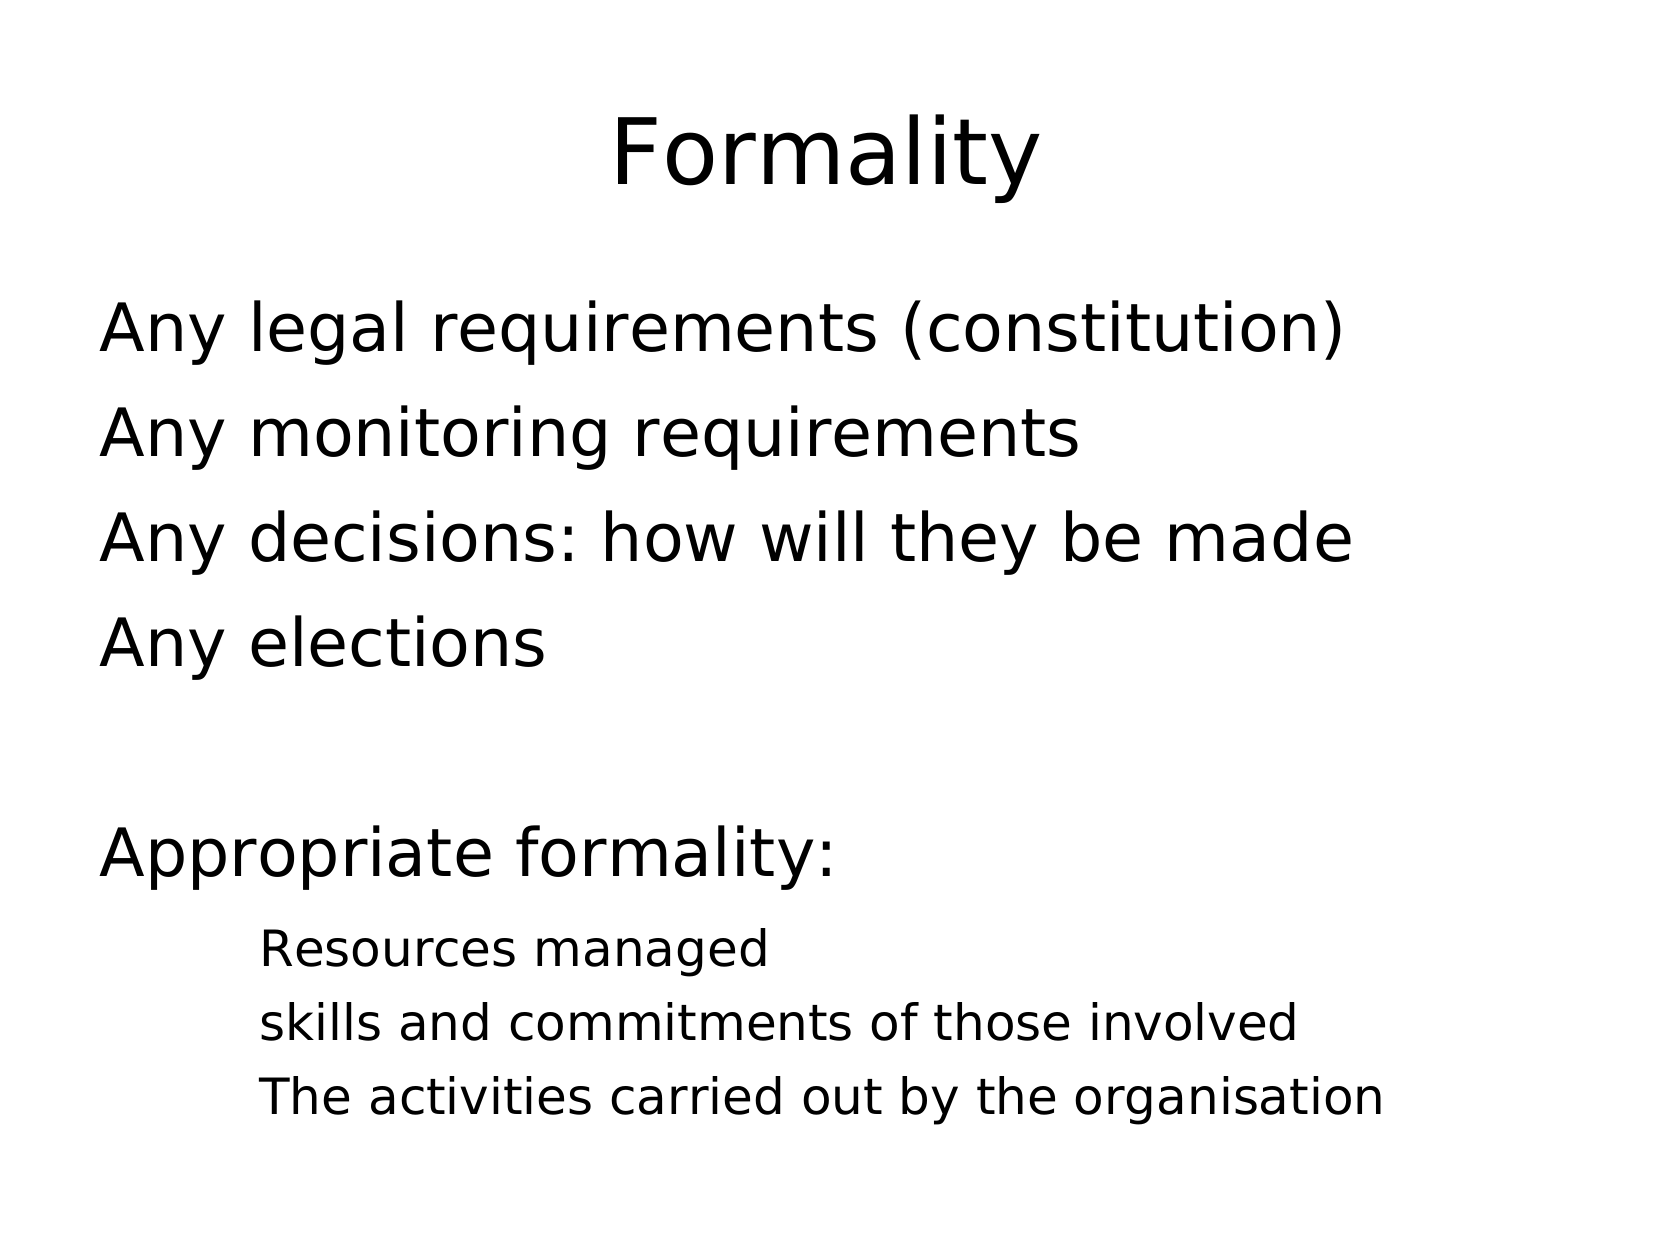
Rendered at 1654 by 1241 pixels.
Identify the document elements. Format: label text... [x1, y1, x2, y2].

title Formality [82, 56, 1571, 250]
list Any legal requirements (constitution)‏ Any monitoring requirements Any decisions: how will they be made Any elections Appropriate formality: Resources managed skills and commitments of those involved The activities carried out by the organisation [82, 290, 1571, 1145]
